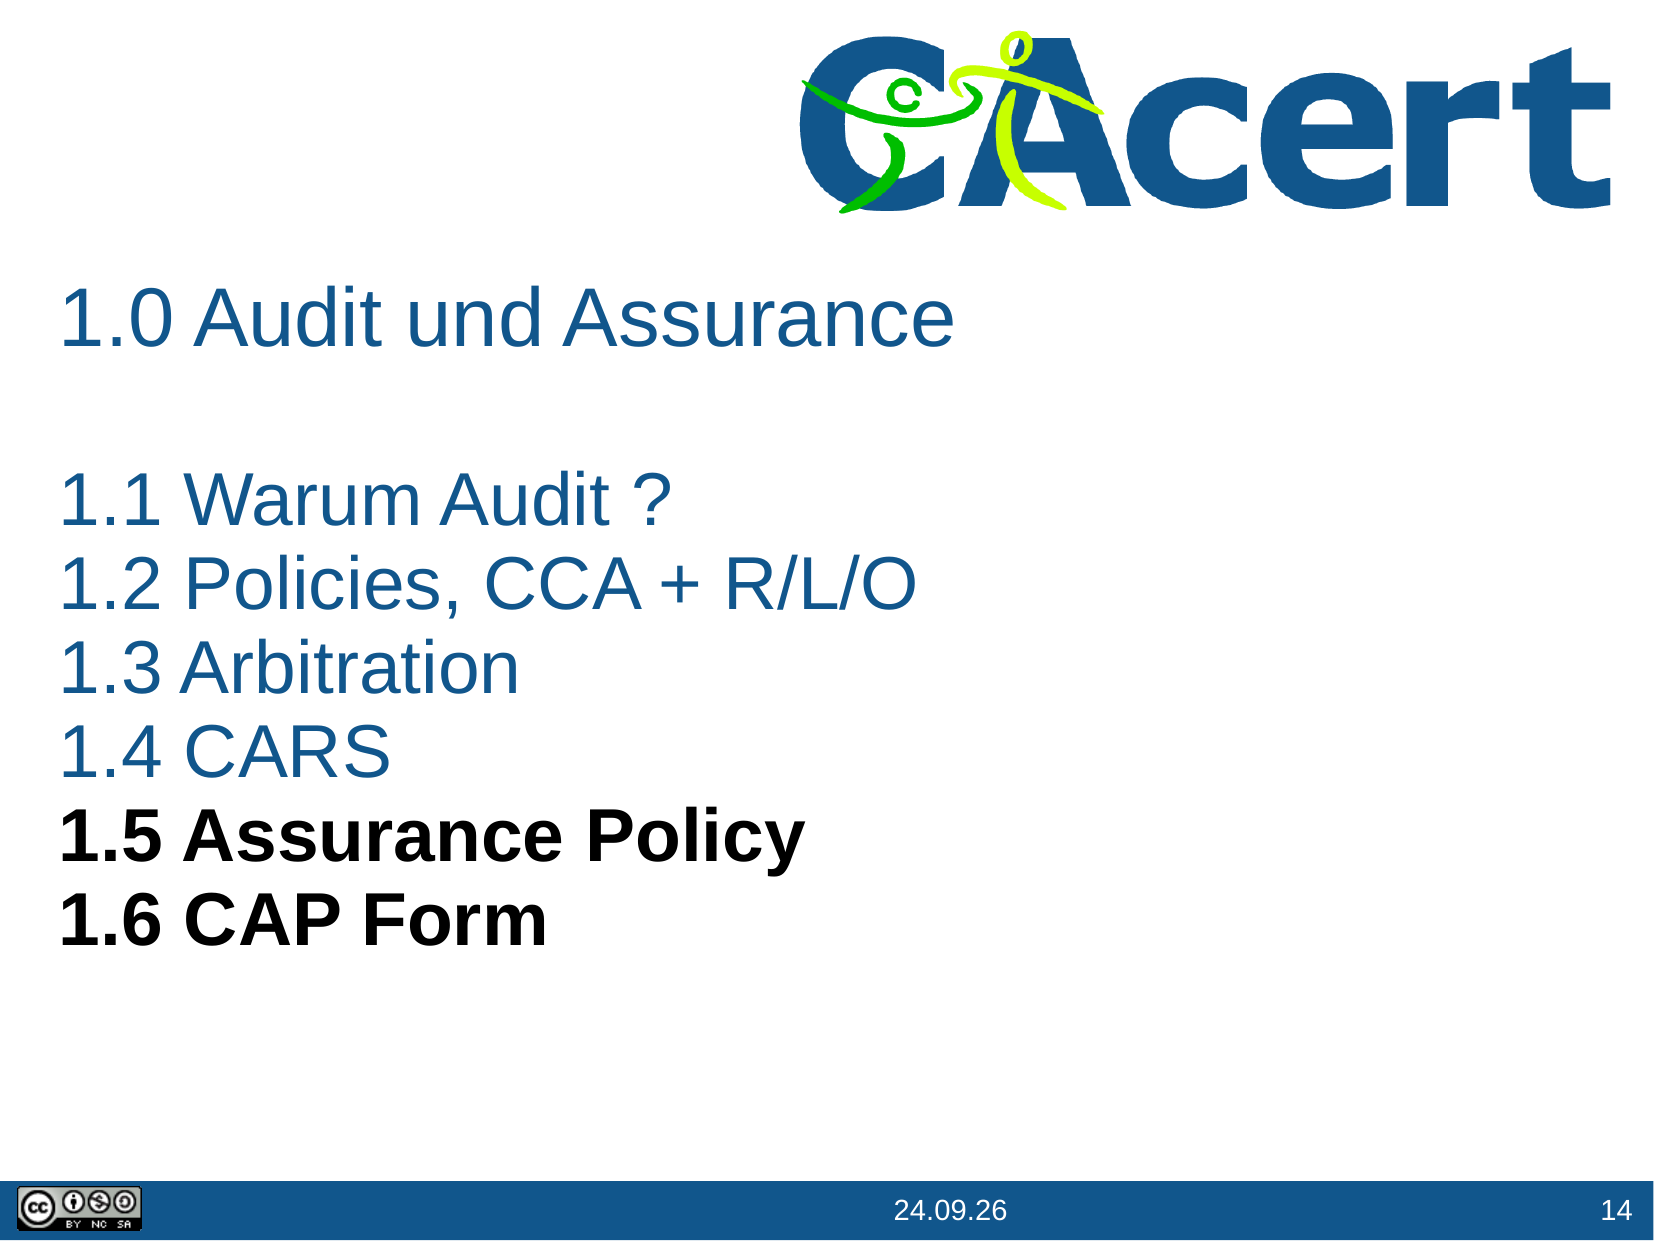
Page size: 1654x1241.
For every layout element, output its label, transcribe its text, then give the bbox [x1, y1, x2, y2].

picture [17, 1186, 142, 1231]
title 1.0 Audit und Assurance 1.1 Warum Audit ? 1.2 Policies, CCA + R/L/O 1.3 Arbitration 1.4 CARS 1.5 Assurance Policy 1.6 CAP Form [59, 271, 1548, 1130]
picture [797, 27, 1613, 215]
